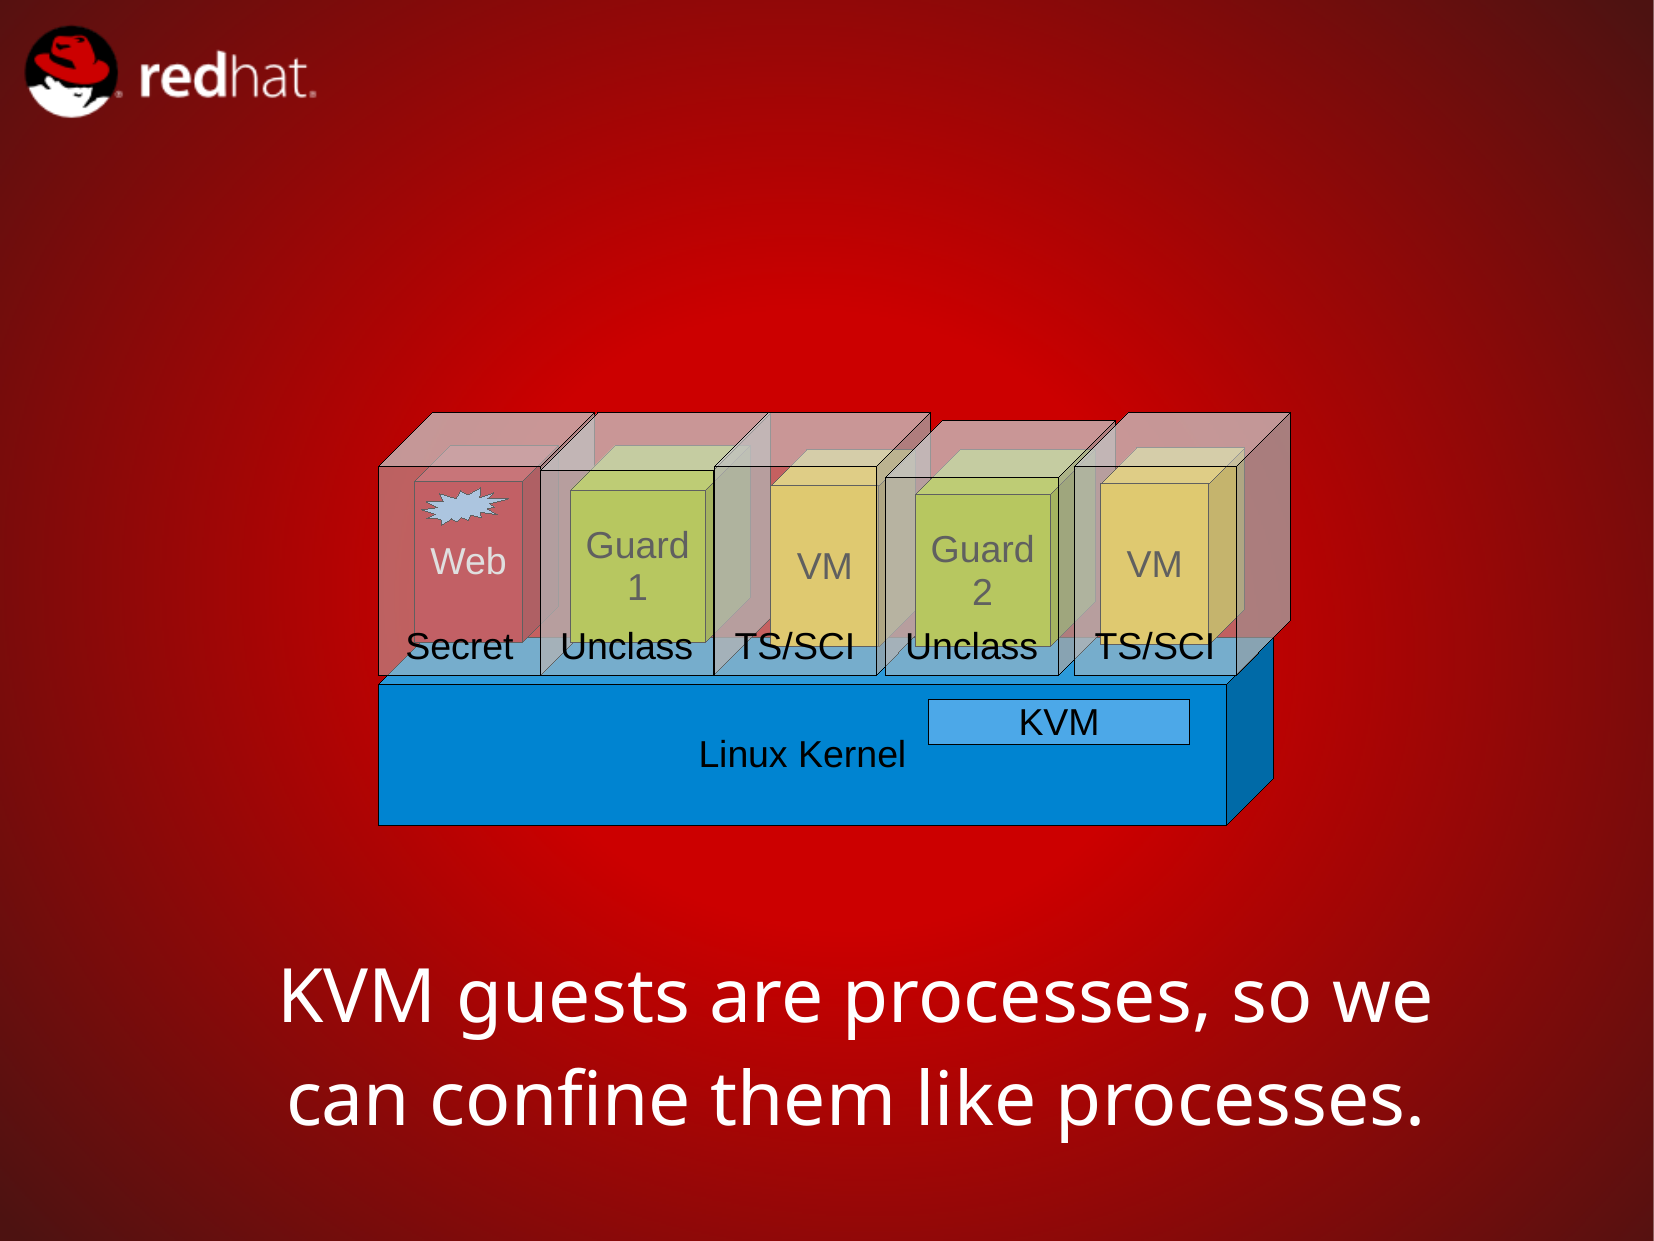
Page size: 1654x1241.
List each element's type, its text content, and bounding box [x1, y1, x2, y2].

text_box Secret [378, 467, 540, 676]
text_box Linux Kernel [378, 685, 1226, 826]
text_box Unclass [885, 478, 1058, 676]
text_box TS/SCI [714, 467, 876, 676]
text_box TS/SCI [1074, 467, 1236, 676]
text_box Unclass [540, 471, 713, 676]
text_box KVM [928, 699, 1190, 745]
picture [0, 0, 1654, 1241]
text_box KVM guests are processes, so we can confine them like processes. [192, 935, 1520, 1125]
